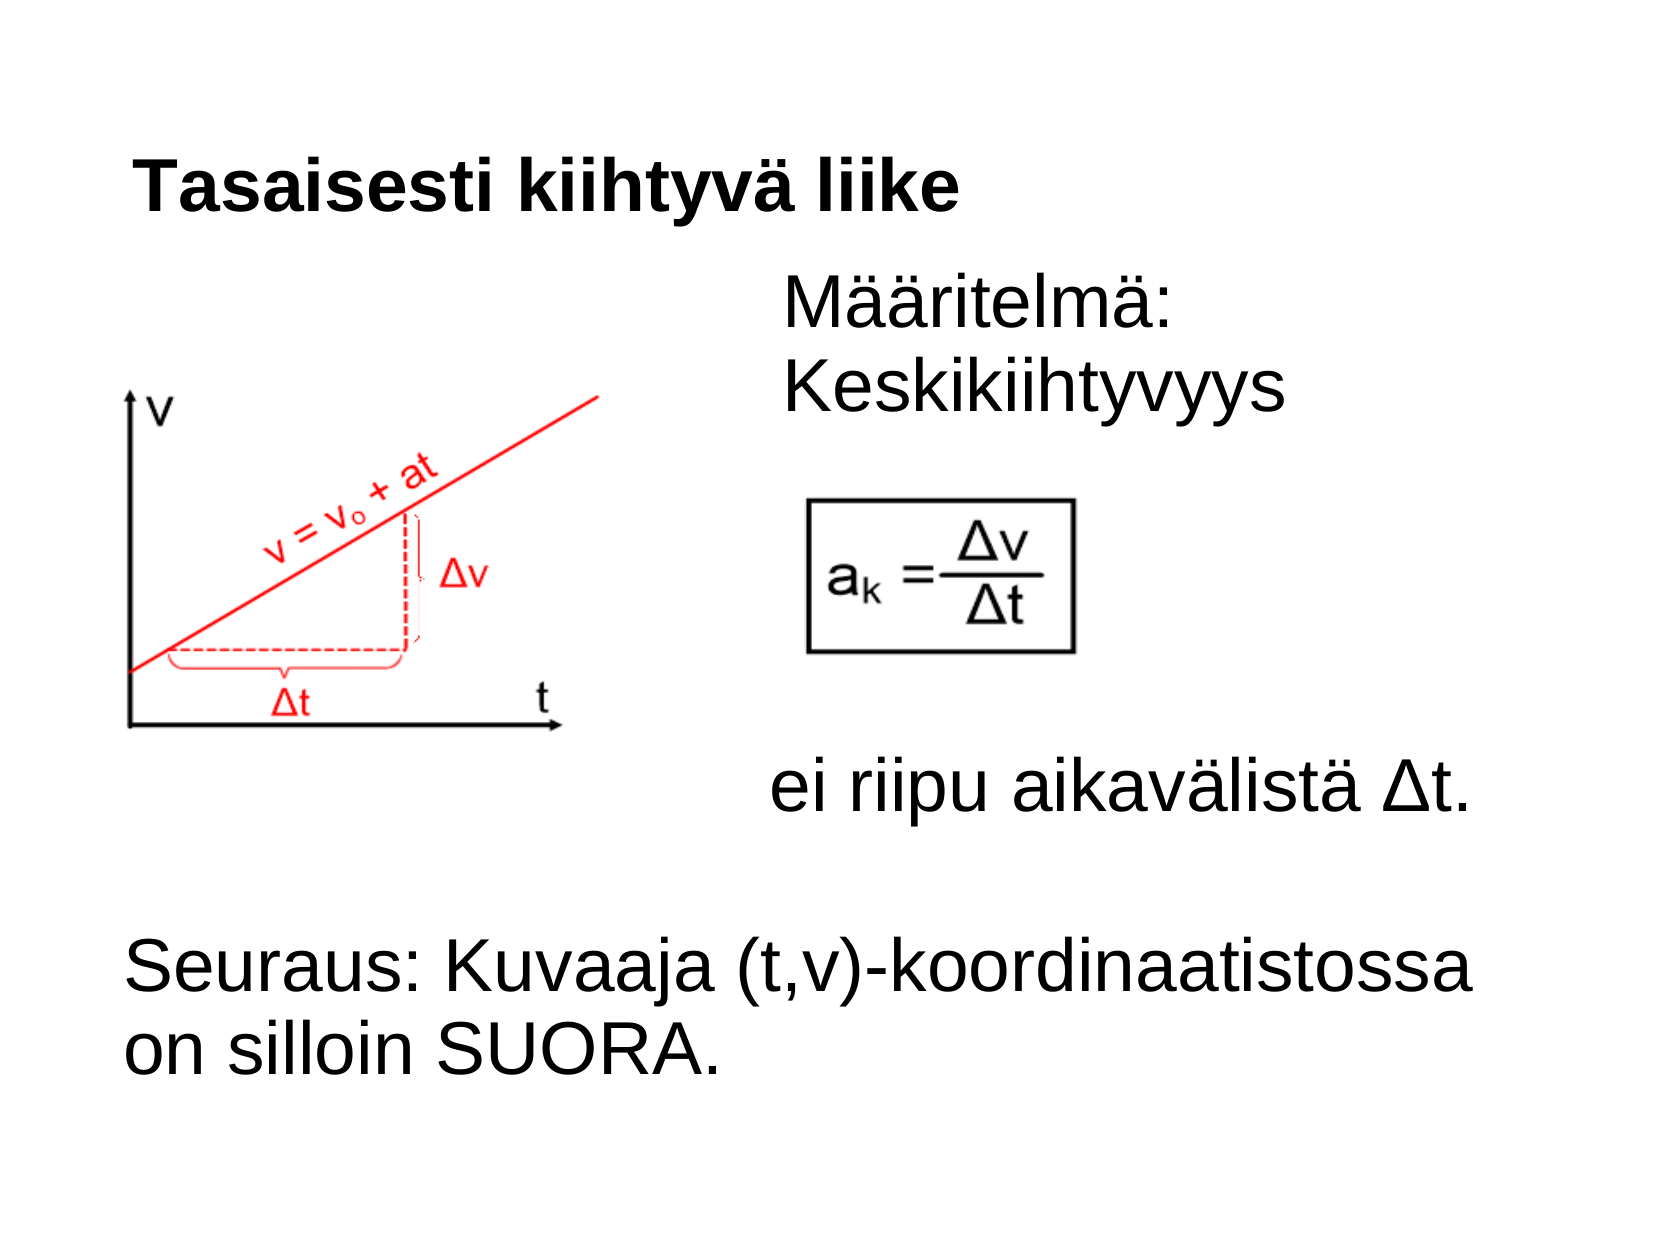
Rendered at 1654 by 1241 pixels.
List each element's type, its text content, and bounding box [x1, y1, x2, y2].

text_box ei riipu aikavälistä Δt. [754, 732, 1607, 831]
picture [787, 472, 1099, 669]
picture [87, 333, 650, 780]
text_box Seuraus: Kuvaaja (t,v)-koordinaatistossa on silloin SUORA. [108, 911, 1536, 1179]
text_box Tasaisesti kiihtyvä liike [118, 131, 1323, 260]
text_box Määritelmä: Keskikiihtyvyys [767, 247, 1347, 473]
